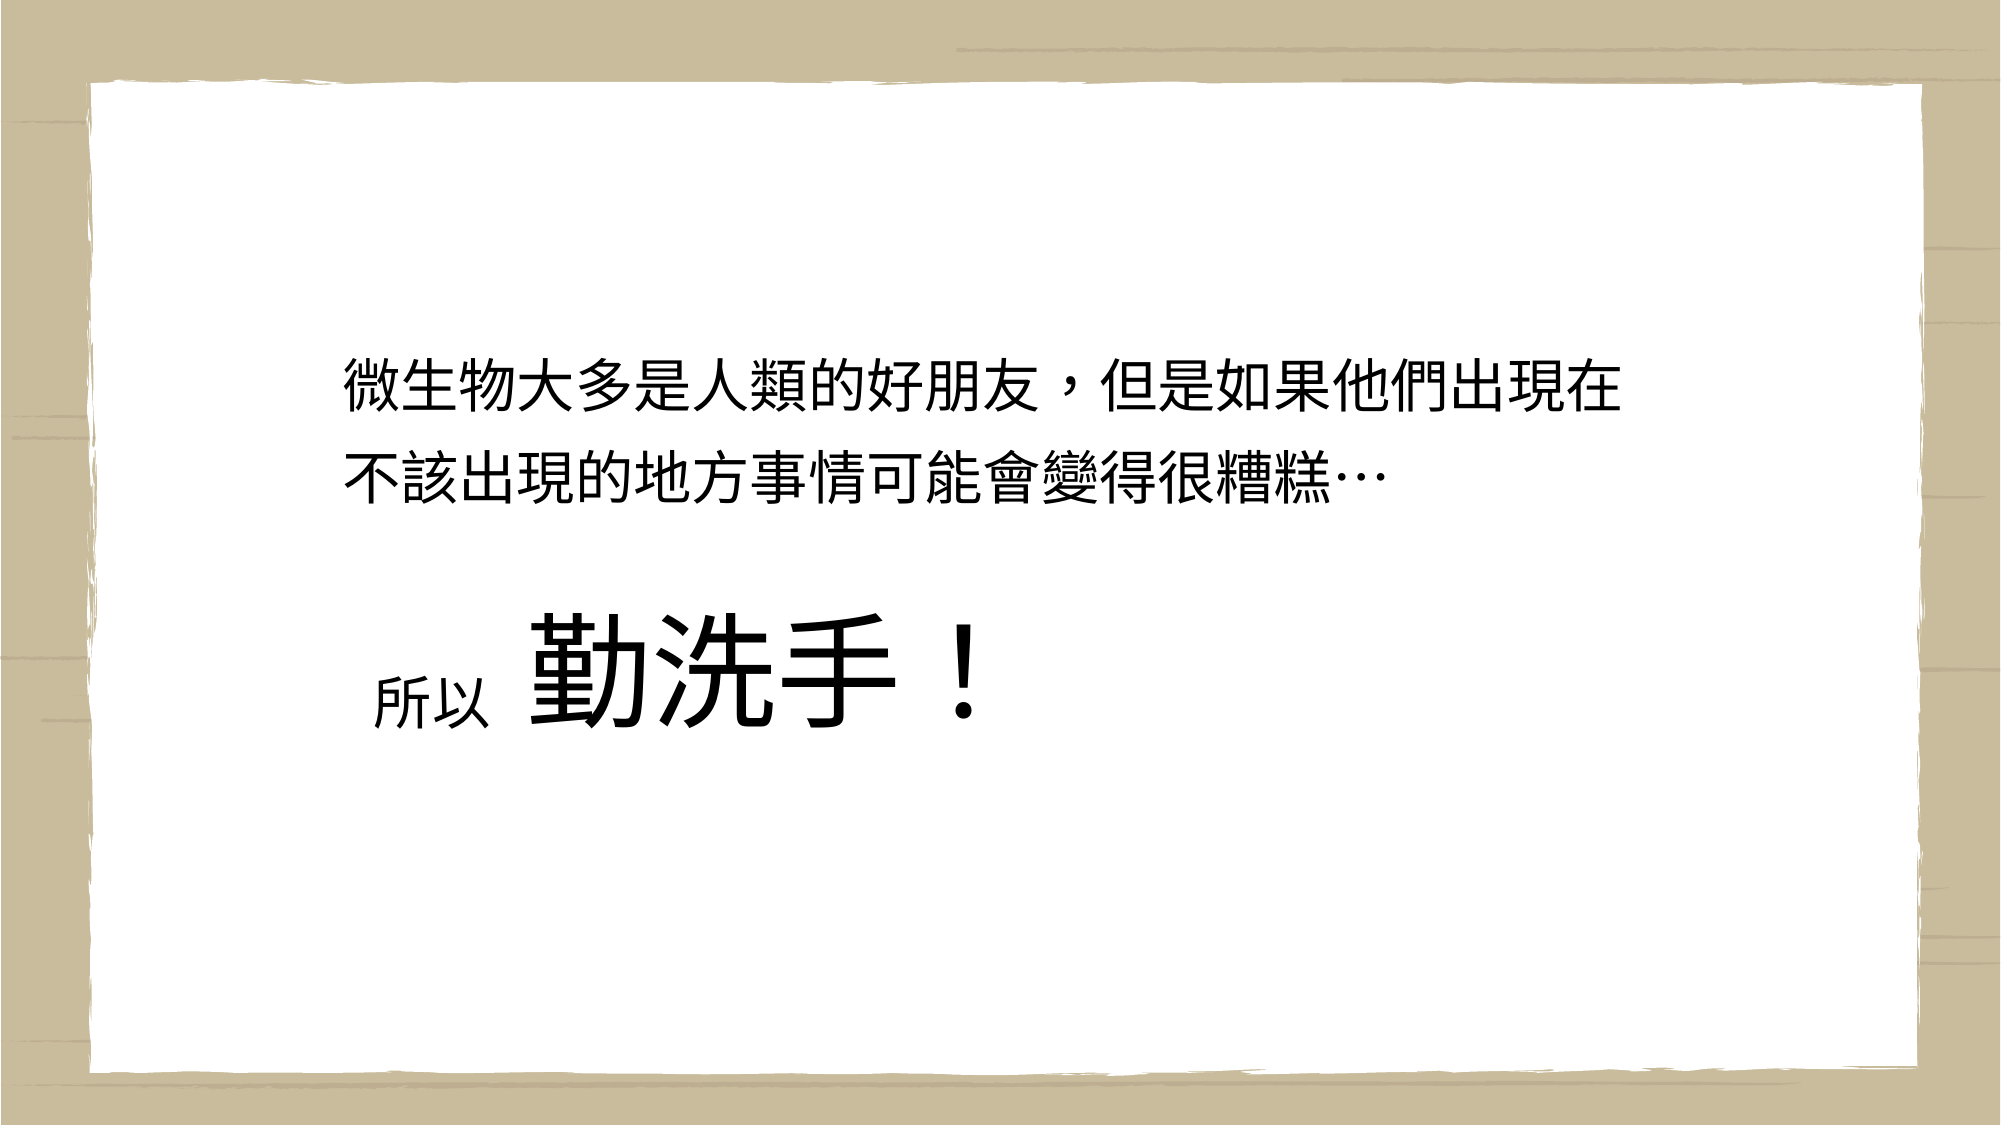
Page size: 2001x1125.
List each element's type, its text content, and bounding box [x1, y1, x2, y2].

text_box 微生物大多是人類的好朋友，但是如果他們出現在 [327, 342, 1696, 427]
text_box 所以 [359, 659, 1361, 814]
text_box 不該出現的地方事情可能會變得很糟糕… [327, 434, 1696, 519]
text_box 勤洗手！ [511, 586, 1511, 752]
